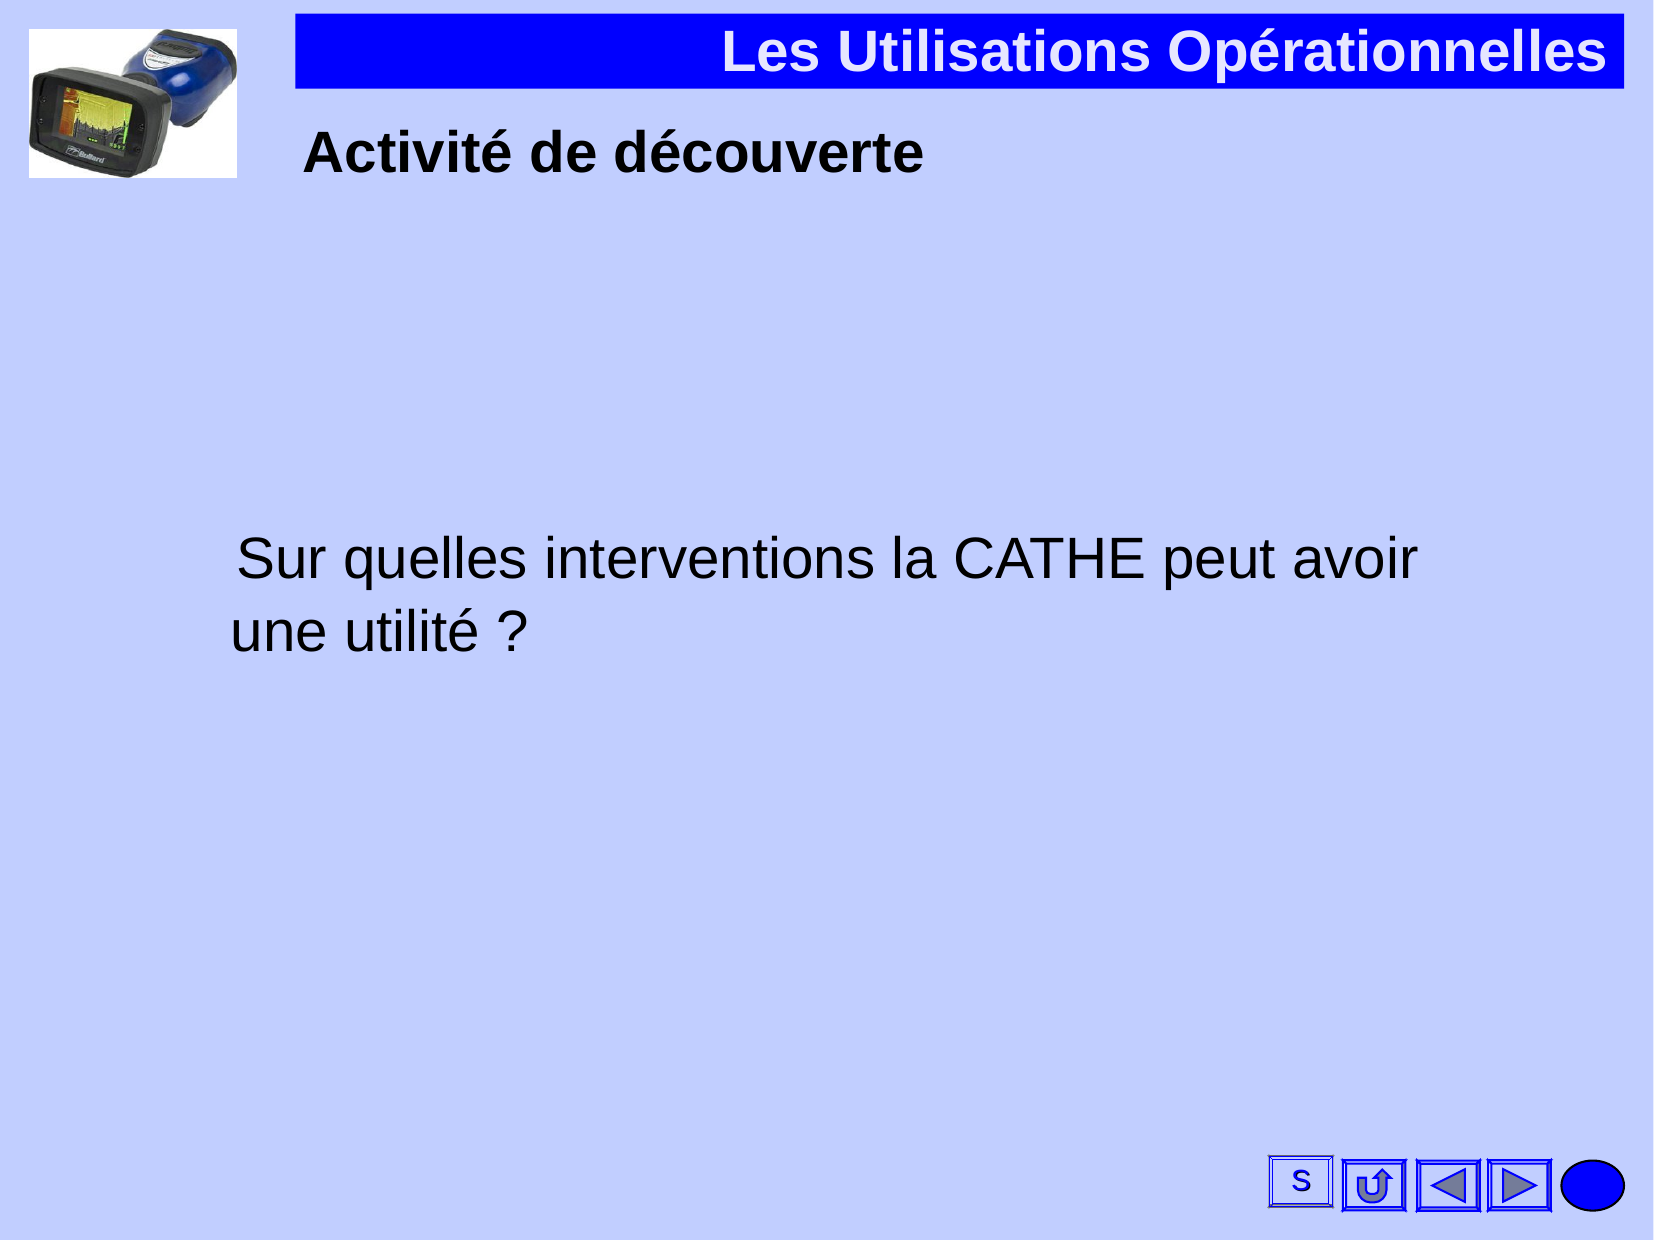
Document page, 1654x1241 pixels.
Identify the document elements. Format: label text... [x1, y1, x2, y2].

picture [29, 29, 237, 178]
text_box Activité de découverte [287, 112, 941, 193]
text_box Les Utilisations Opérationnelles [295, 13, 1625, 89]
list Sur quelles interventions la CATHE peut avoir une utilité ? [118, 518, 1482, 739]
text_box [1561, 1160, 1625, 1211]
